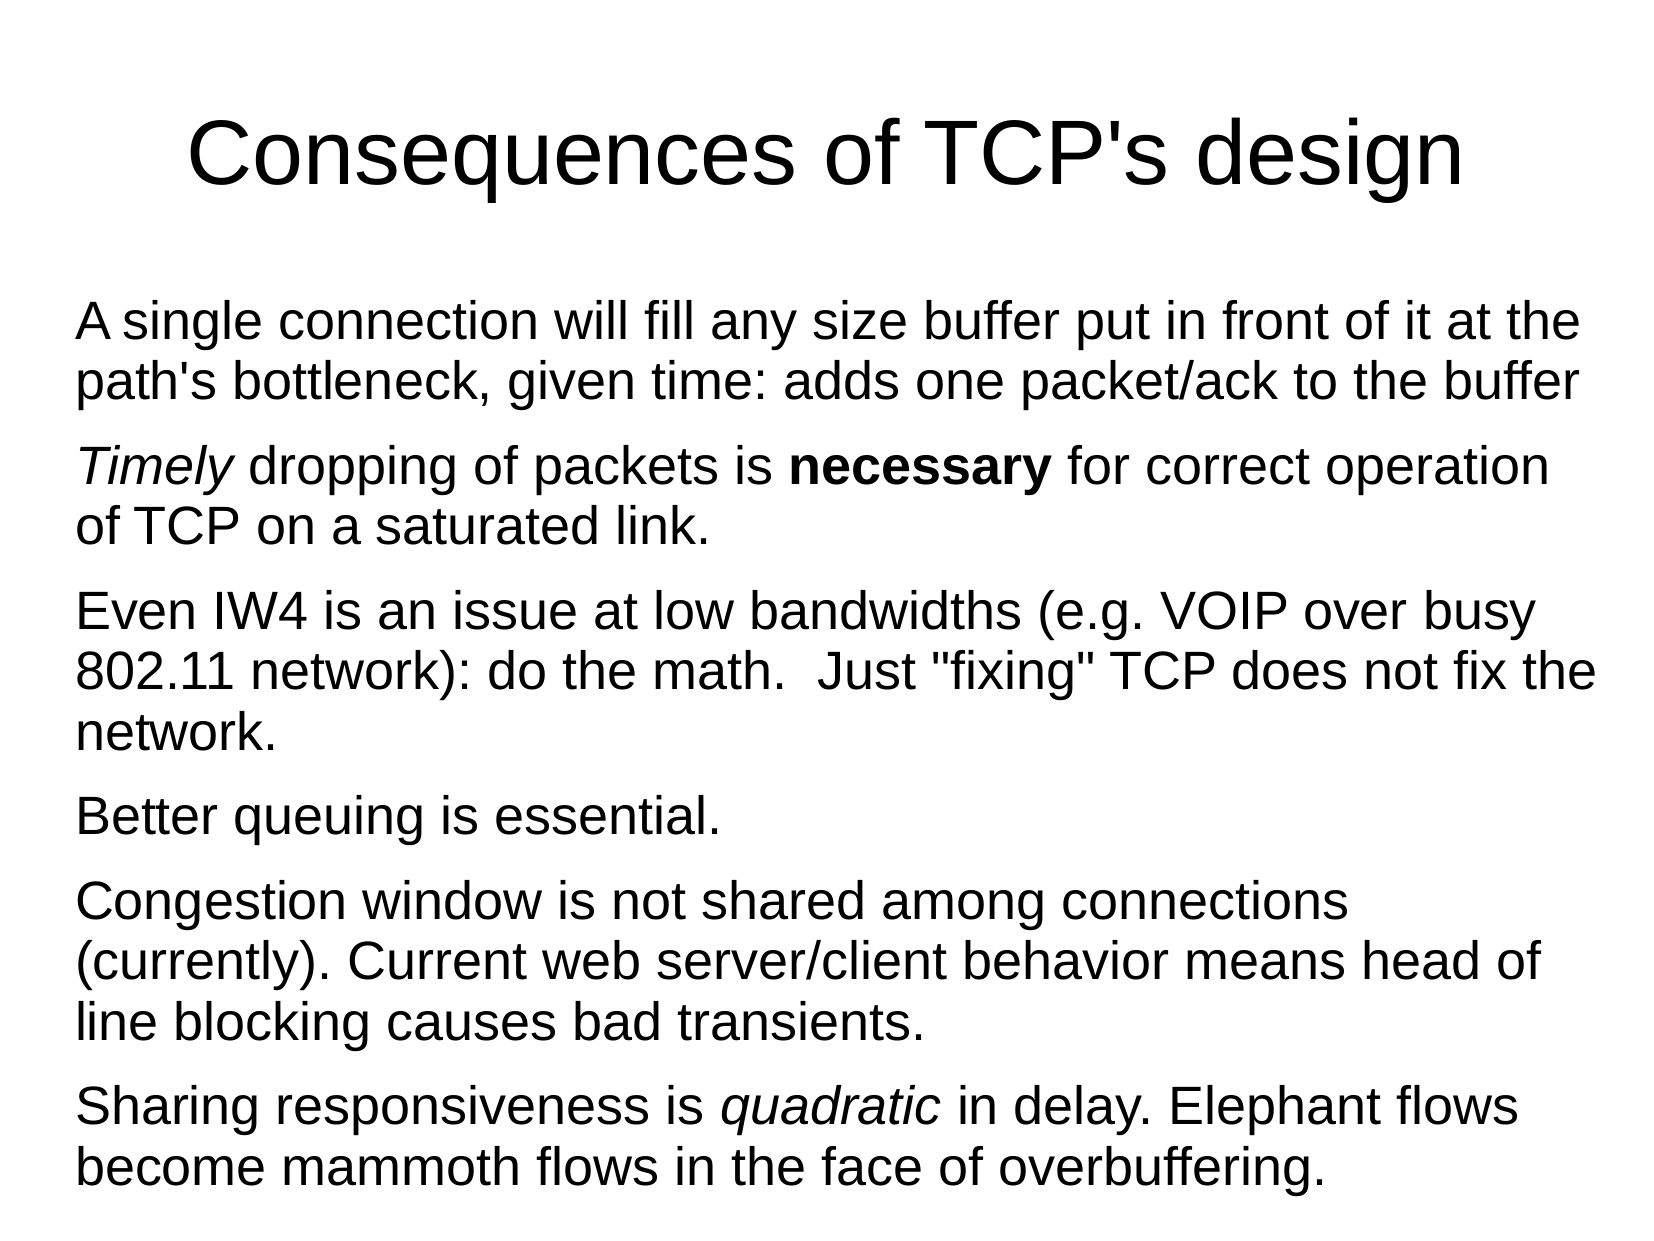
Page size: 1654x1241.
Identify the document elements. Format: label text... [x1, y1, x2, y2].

list A single connection will fill any size buffer put in front of it at the path's bottleneck, given time: adds one packet/ack to the buffer Timely dropping of packets is necessary for correct operation of TCP on a saturated link. Even IW4 is an issue at low bandwidths (e.g. VOIP over busy 802.11 network): do the math. Just "fixing" TCP does not fix the network. Better queuing is essential. Congestion window is not shared among connections (currently). Current web server/client behavior means head of line blocking causes bad transients. Sharing responsiveness is quadratic in delay. Elephant flows become mammoth flows in the face of overbuffering. [75, 290, 1606, 1241]
title Consequences of TCP's design [82, 49, 1571, 257]
